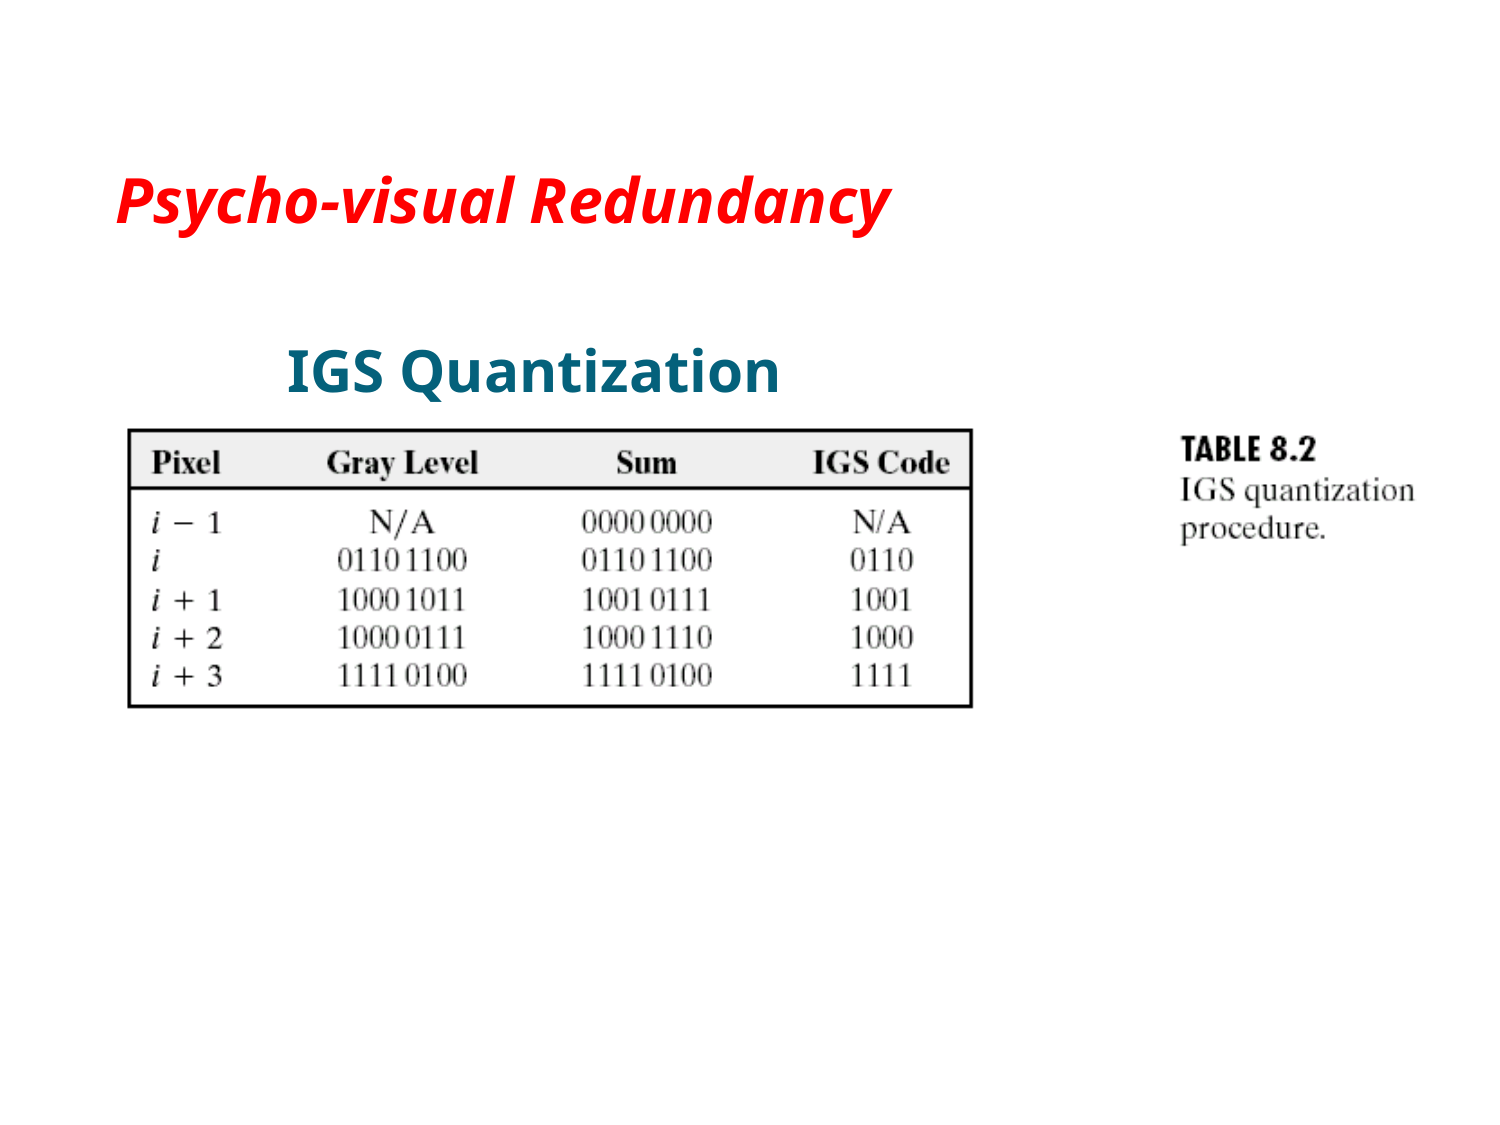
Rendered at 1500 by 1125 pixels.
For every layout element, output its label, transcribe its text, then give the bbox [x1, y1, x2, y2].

picture [117, 420, 1424, 715]
text_box IGS Quantization [200, 326, 869, 412]
text_box Psycho-visual Redundancy [101, 55, 1377, 244]
